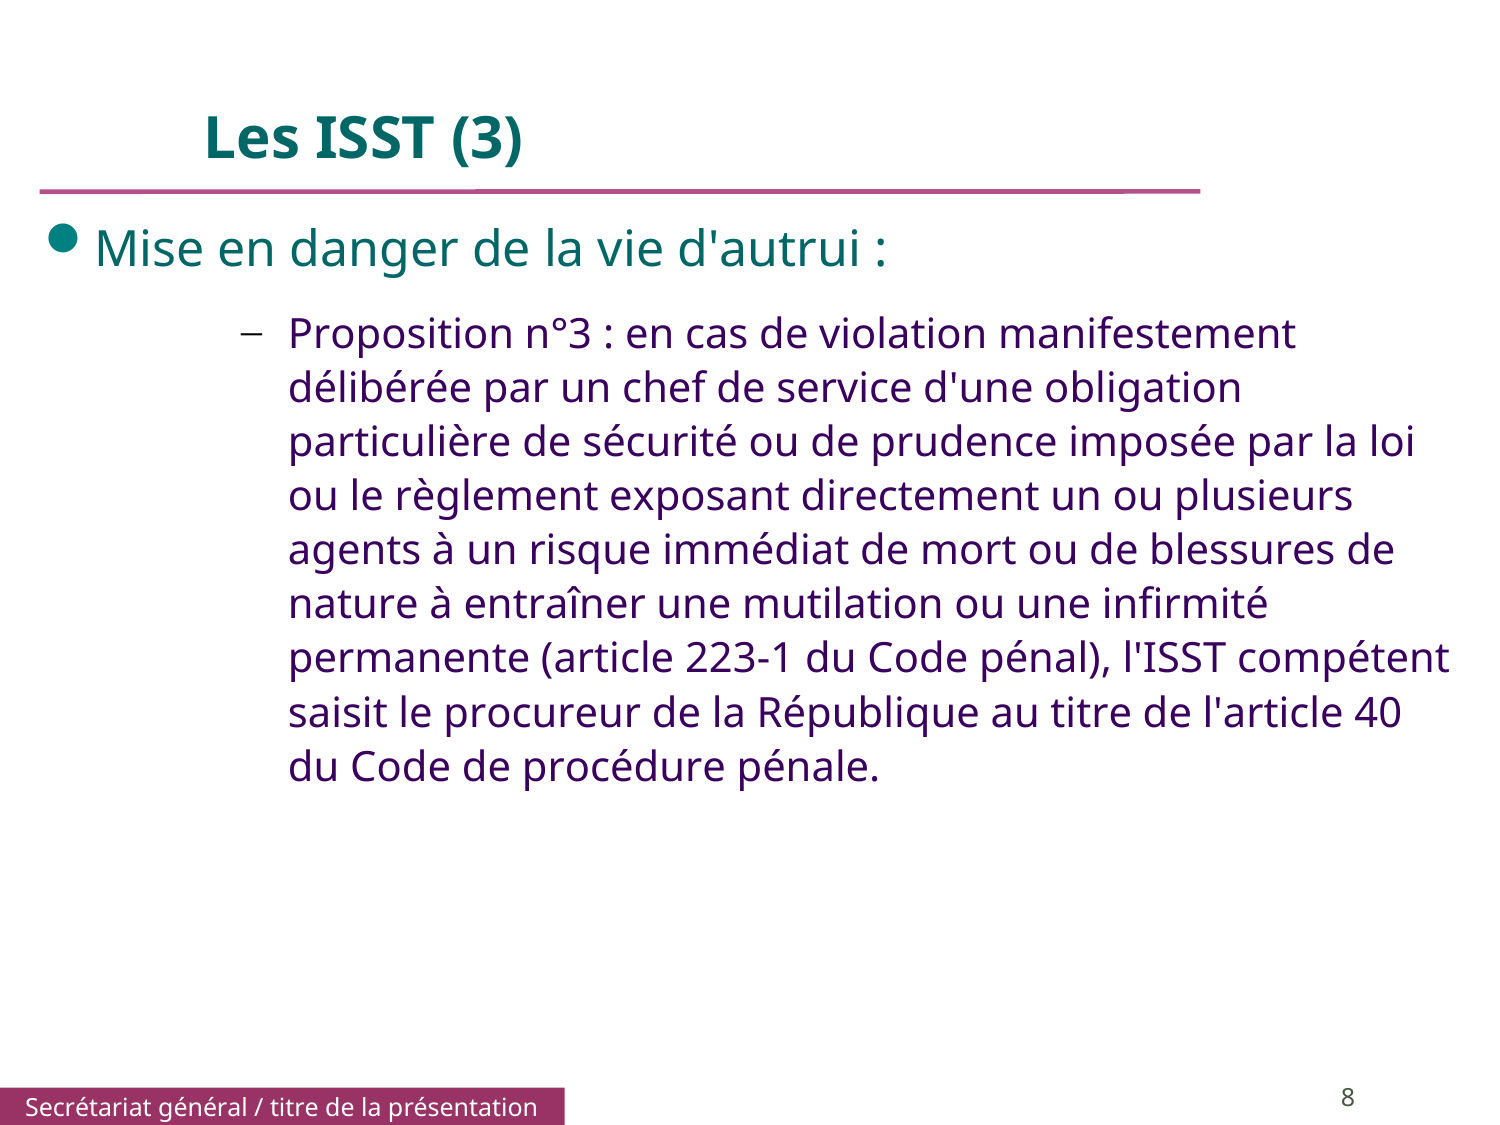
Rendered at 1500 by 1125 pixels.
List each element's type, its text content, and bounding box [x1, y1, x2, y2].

list Mise en danger de la vie d'autrui : Proposition n°3 : en cas de violation manifestement délibérée par un chef de service d'une obligation particulière de sécurité ou de prudence imposée par la loi ou le règlement exposant directement un ou plusieurs agents à un risque immédiat de mort ou de blessures de nature à entraîner une mutilation ou une infirmité permanente (article 223-1 du Code pénal), l'ISST compétent saisit le procureur de la République au titre de l'article 40 du Code de procédure pénale. [29, 206, 1469, 992]
title Les ISST (3) [188, 23, 1436, 181]
